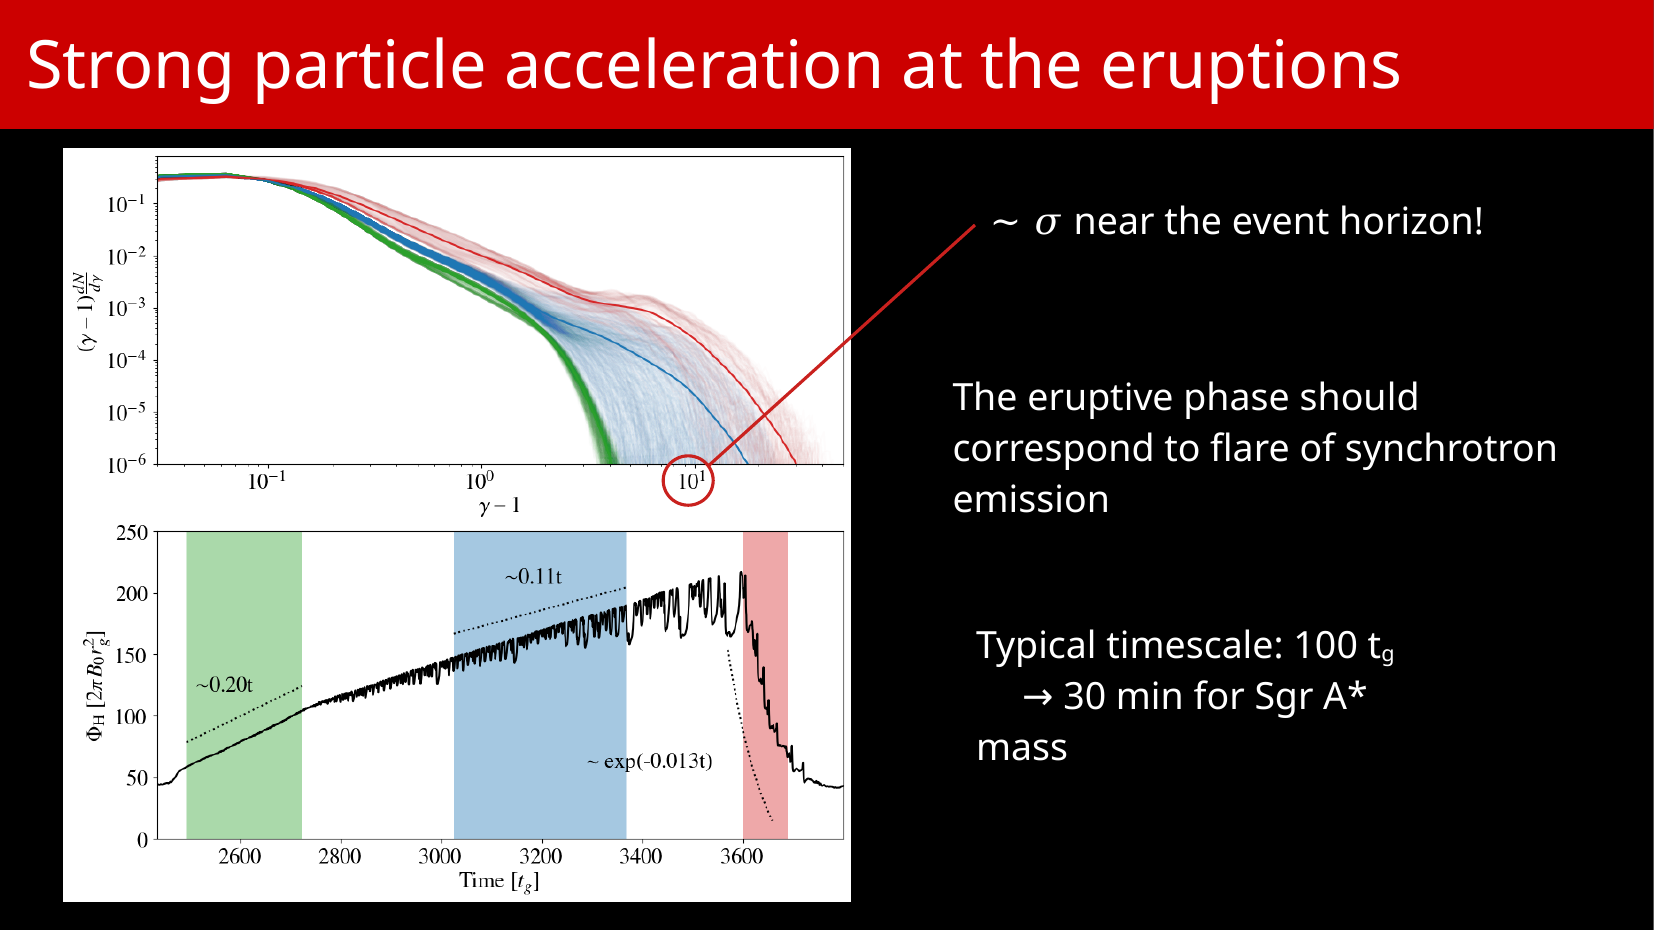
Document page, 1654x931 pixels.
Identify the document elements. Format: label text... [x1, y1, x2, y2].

picture [63, 148, 851, 902]
picture [665, 458, 711, 503]
text_box Typical timescale: 100 tg → 30 min for Sgr A* mass [961, 611, 1471, 750]
text_box The eruptive phase should correspond to flare of synchrotron emission [937, 363, 1617, 502]
text_box ~ 𝜎 near the event horizon! [975, 187, 1501, 247]
title Strong particle acceleration at the eruptions [26, 9, 1567, 113]
